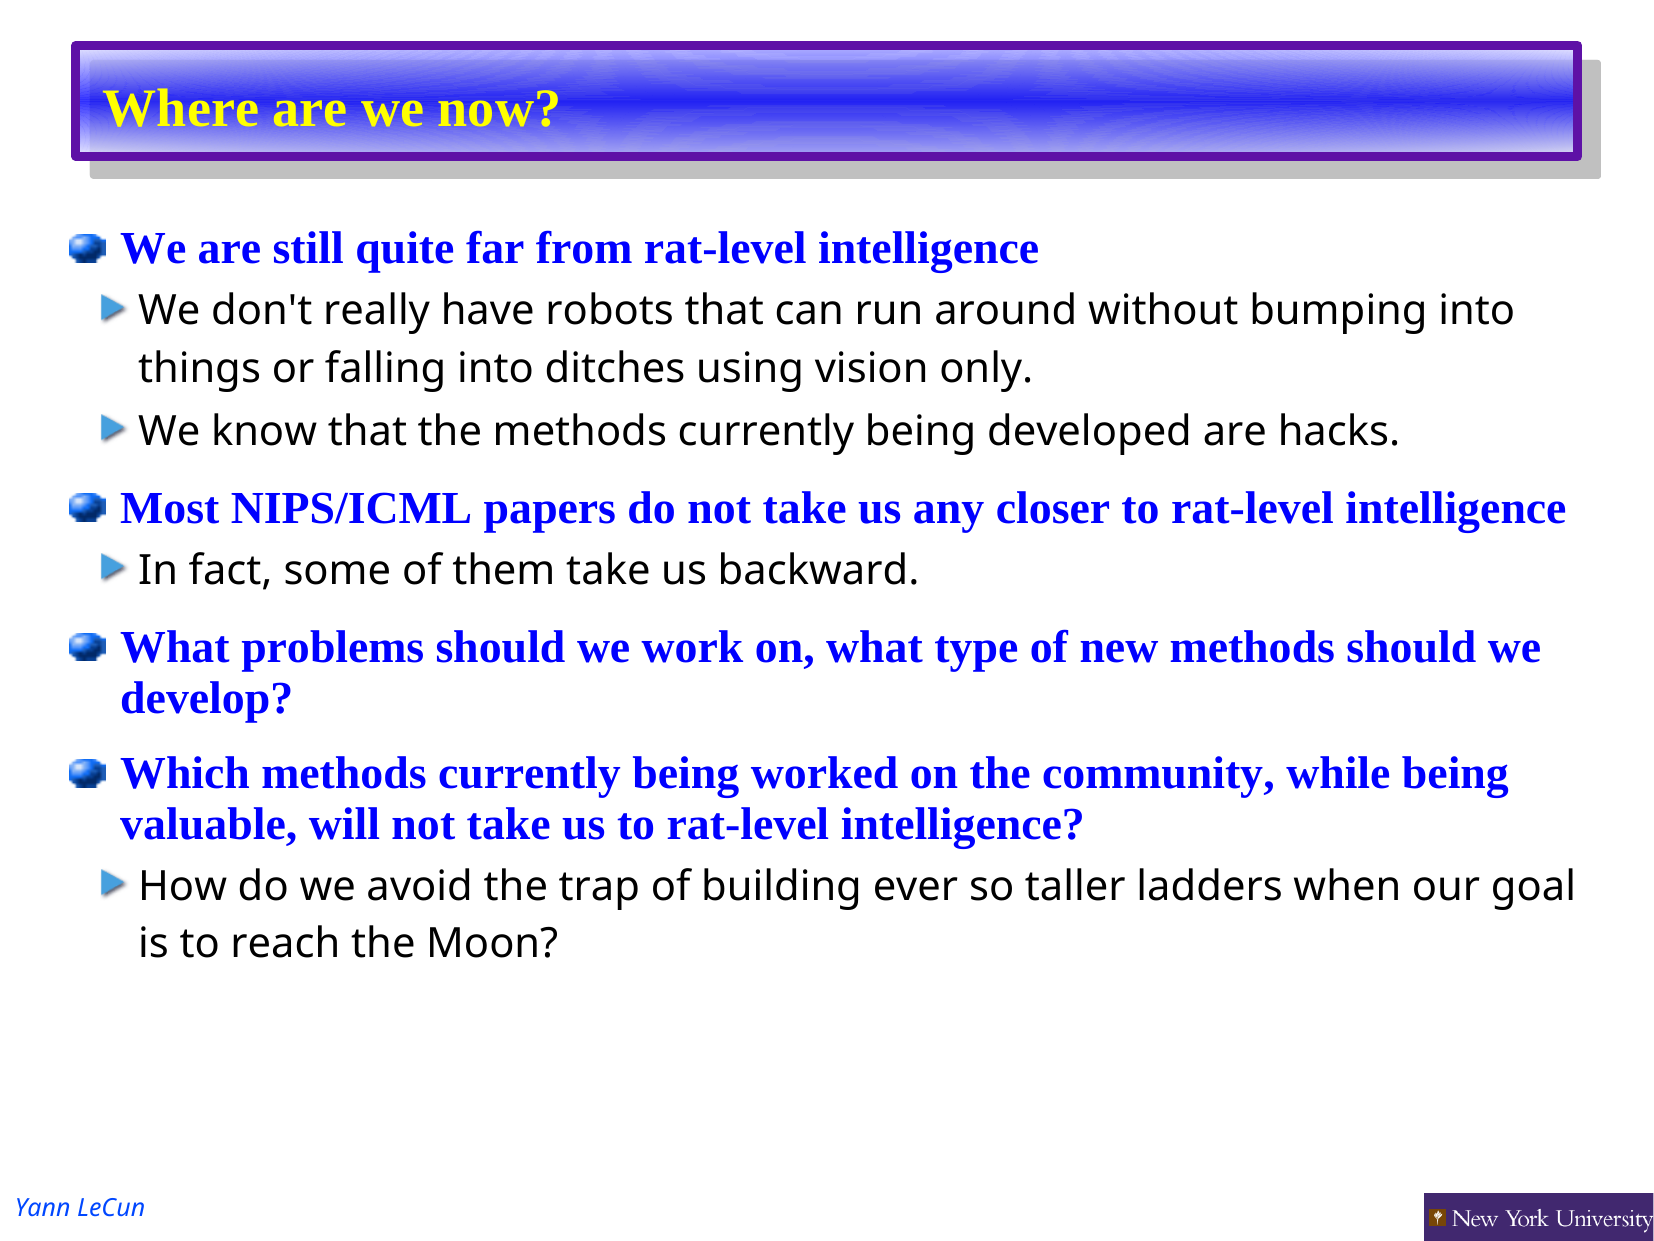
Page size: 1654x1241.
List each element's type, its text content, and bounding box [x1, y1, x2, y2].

title Where are we now? [75, 45, 1578, 157]
picture [1424, 1193, 1654, 1241]
list We are still quite far from rat-level intelligence We don't really have robots that can run around without bumping into things or falling into ditches using vision only. We know that the methods currently being developed are hacks. Most NIPS/ICML papers do not take us any closer to rat-level intelligence In fact, some of them take us backward. What problems should we work on, what type of new methods should we develop? Which methods currently being worked on the community, while being valuable, will not take us to rat-level intelligence? How do we avoid the trap of building ever so taller ladders when our goal is to reach the Moon? [69, 223, 1604, 1196]
